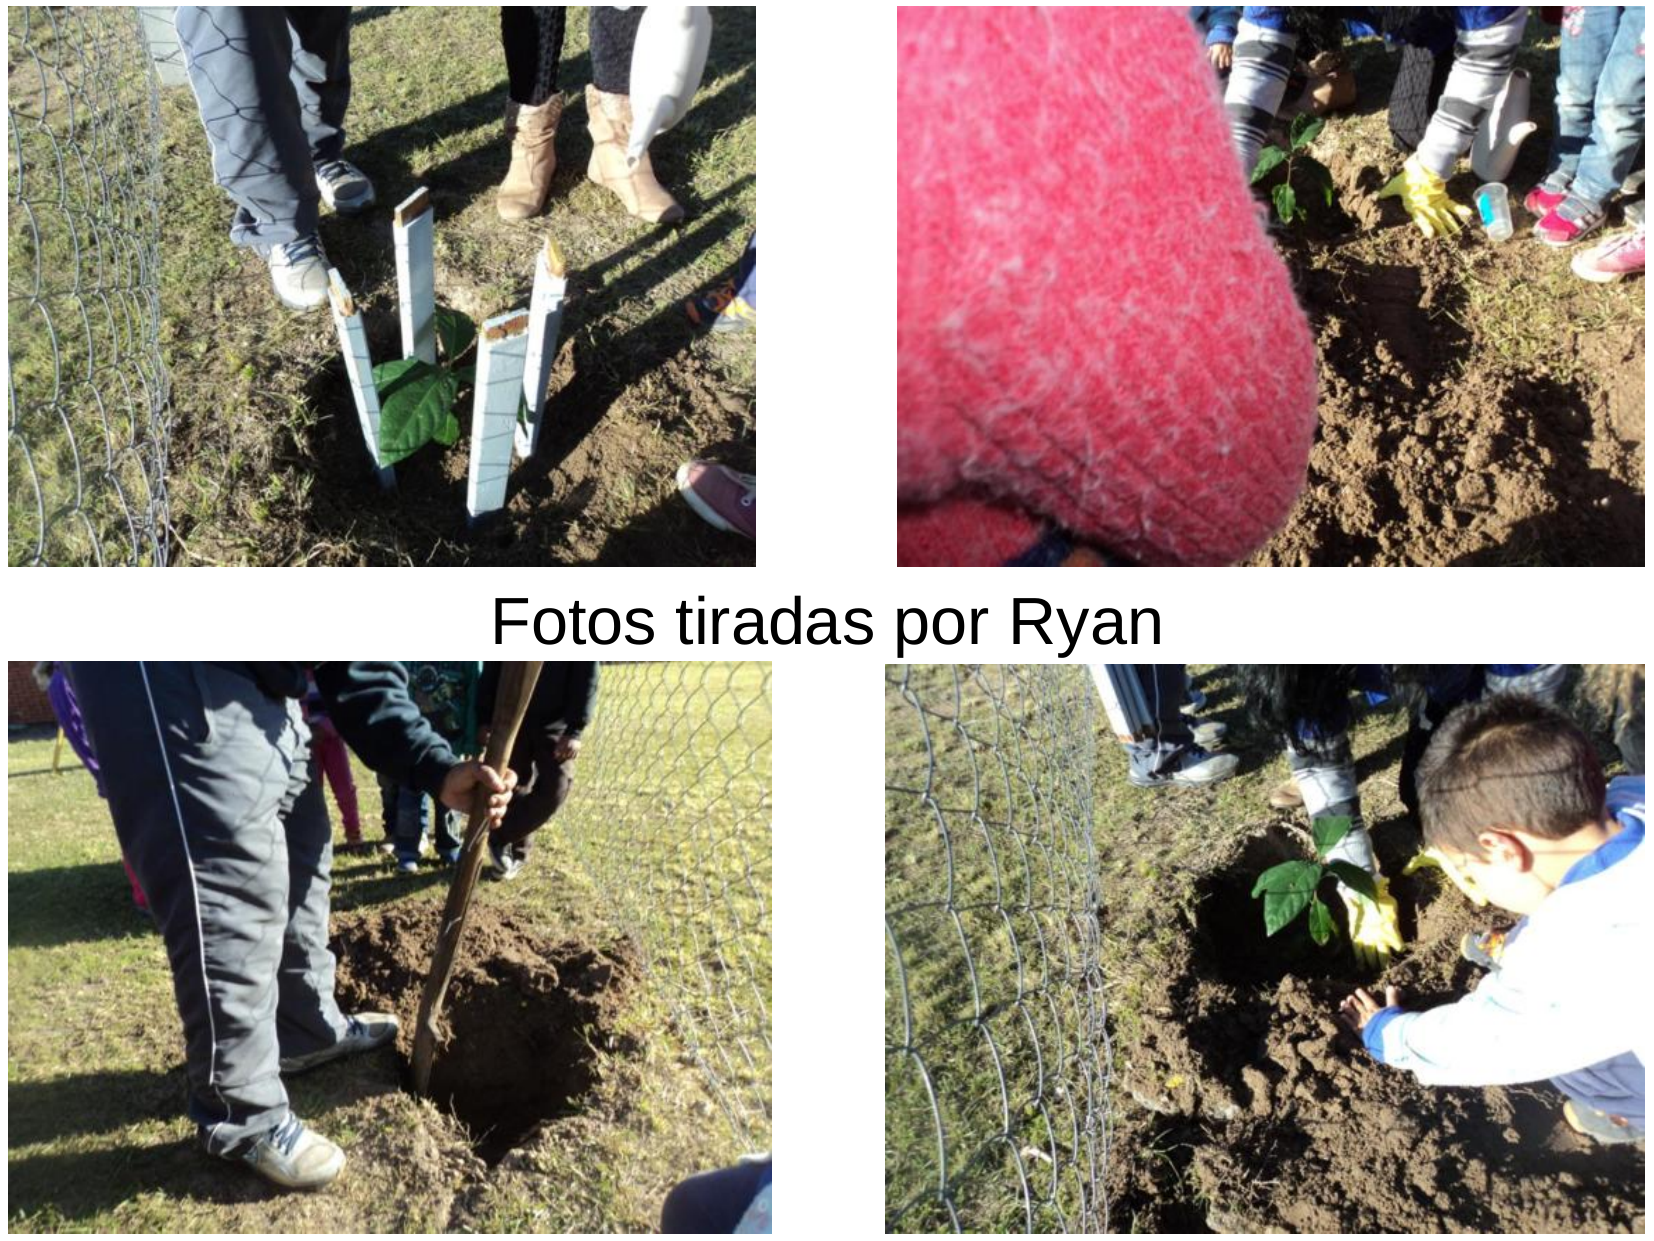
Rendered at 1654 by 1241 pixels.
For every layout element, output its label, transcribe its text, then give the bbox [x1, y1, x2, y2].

text_box Fotos tiradas por Ryan [83, 509, 1572, 734]
picture [8, 6, 756, 567]
picture [885, 664, 1645, 1234]
picture [897, 6, 1645, 567]
picture [8, 661, 772, 1234]
